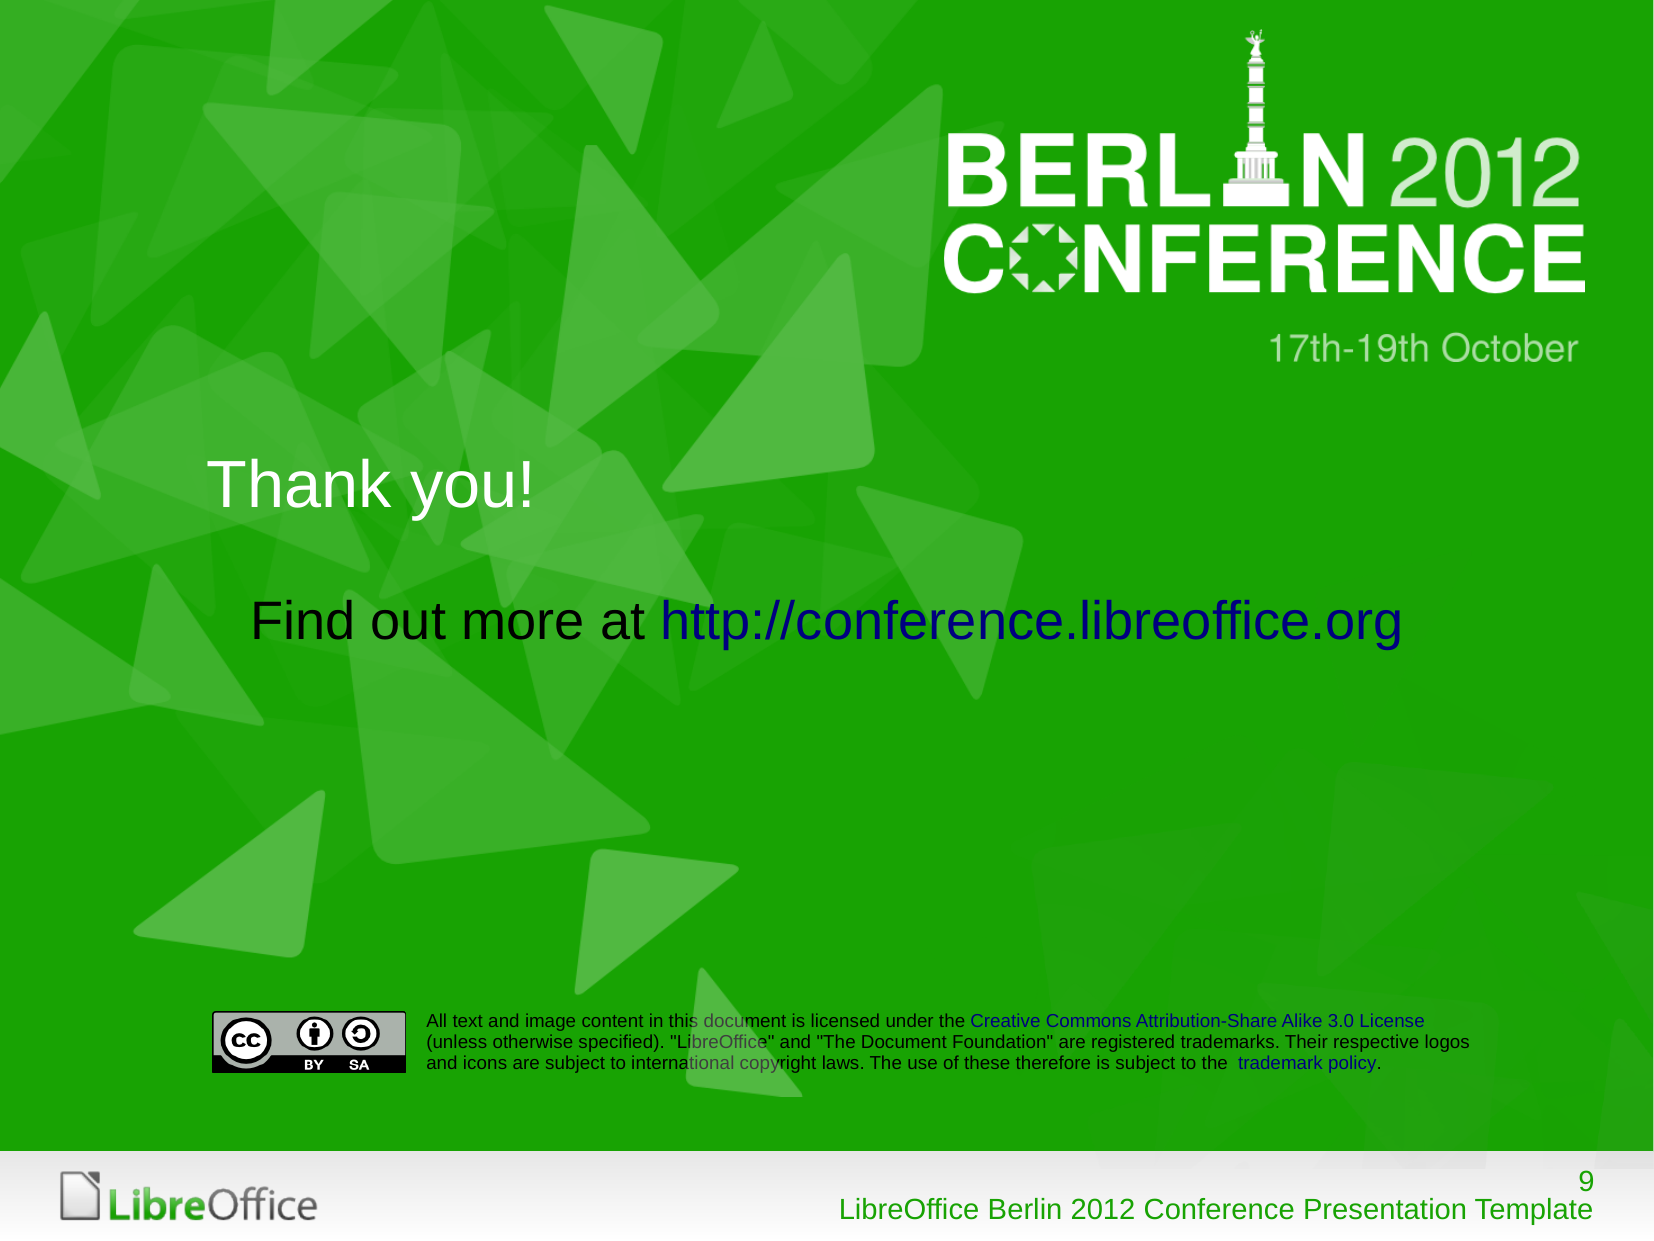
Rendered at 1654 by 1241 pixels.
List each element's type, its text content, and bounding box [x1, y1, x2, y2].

picture [41, 1152, 337, 1240]
list Find out more at http://conference.libreoffice.org [206, 590, 1477, 945]
picture [0, 0, 1654, 1169]
title Thank you! [206, 395, 1477, 573]
